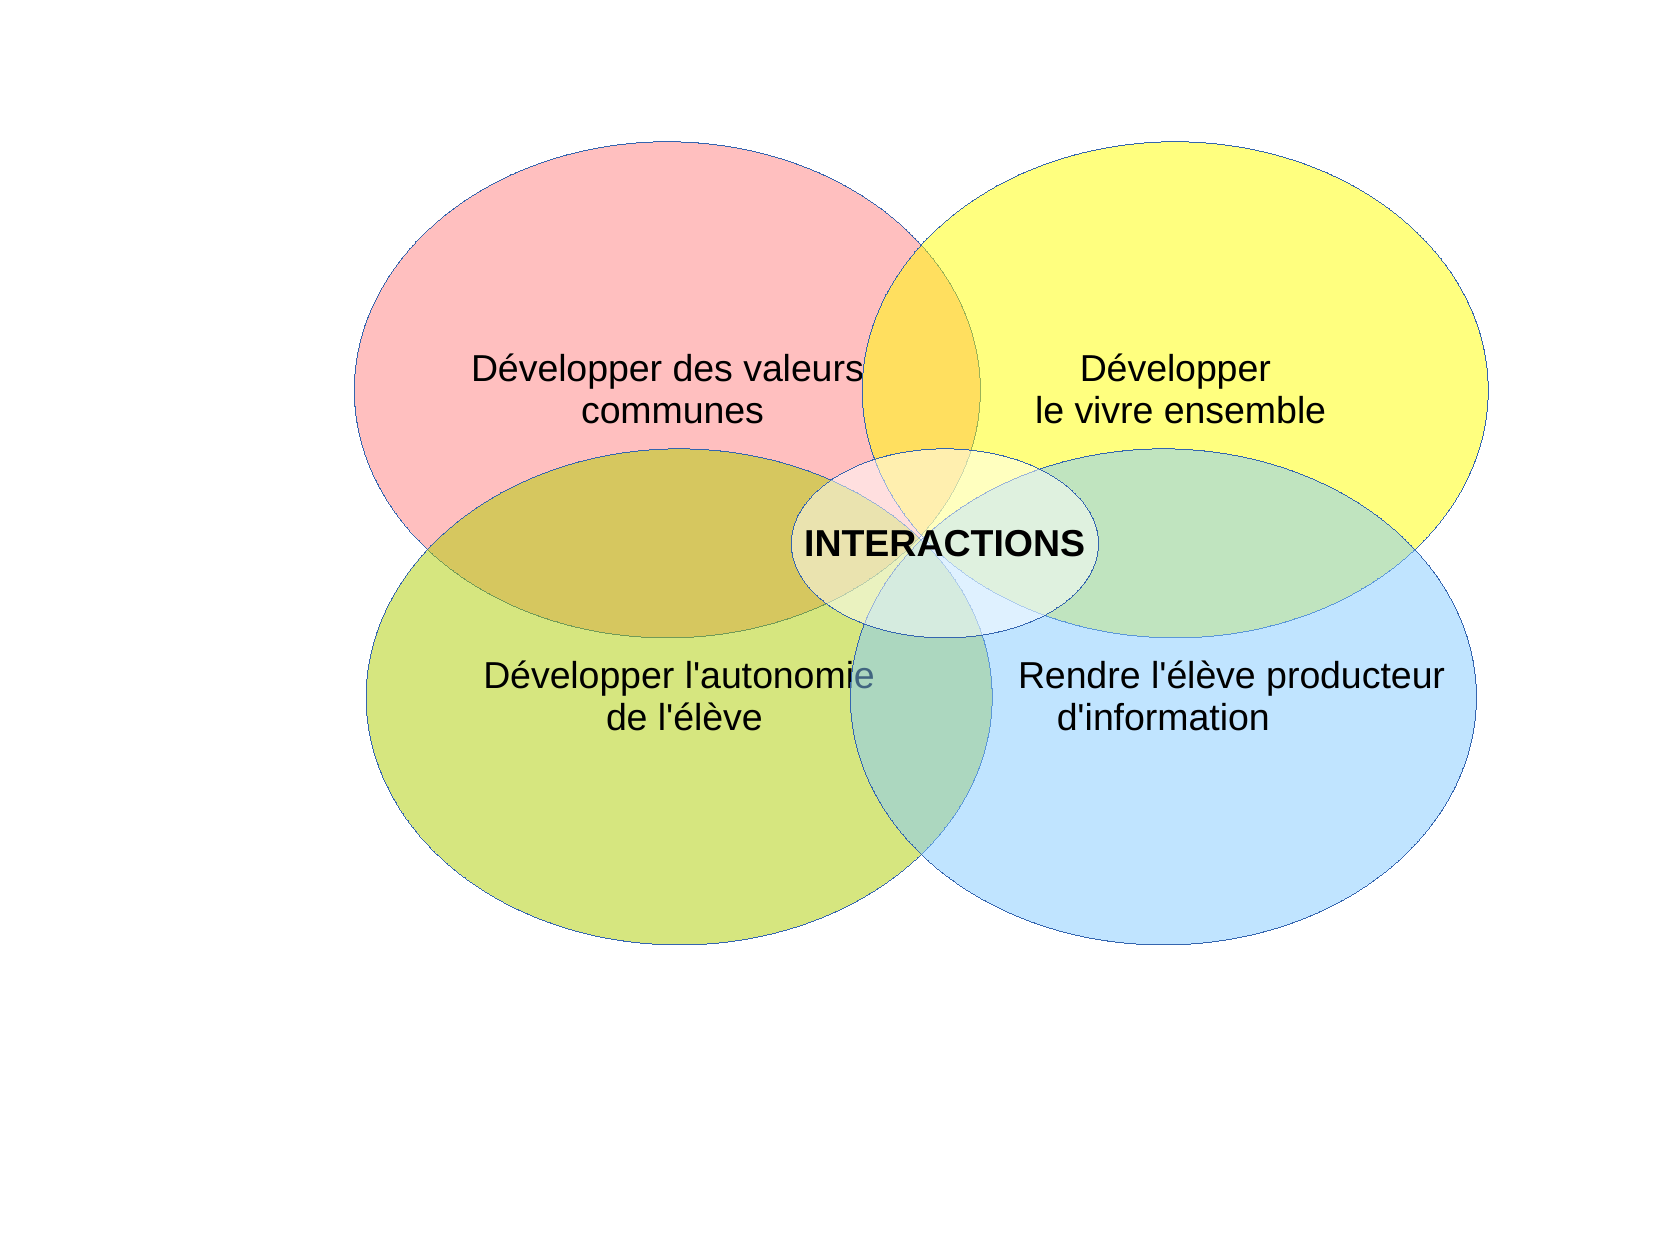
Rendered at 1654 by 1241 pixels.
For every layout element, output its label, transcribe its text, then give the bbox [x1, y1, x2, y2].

text_box Rendre l'élève producteur d'information [850, 448, 1477, 945]
text_box Développer des valeurs communes [354, 141, 921, 549]
text_box Développer l'autonomie de l'élève [366, 448, 921, 945]
text_box Développer le vivre ensemble [862, 141, 1489, 549]
text_box INTERACTIONS [791, 448, 1099, 638]
